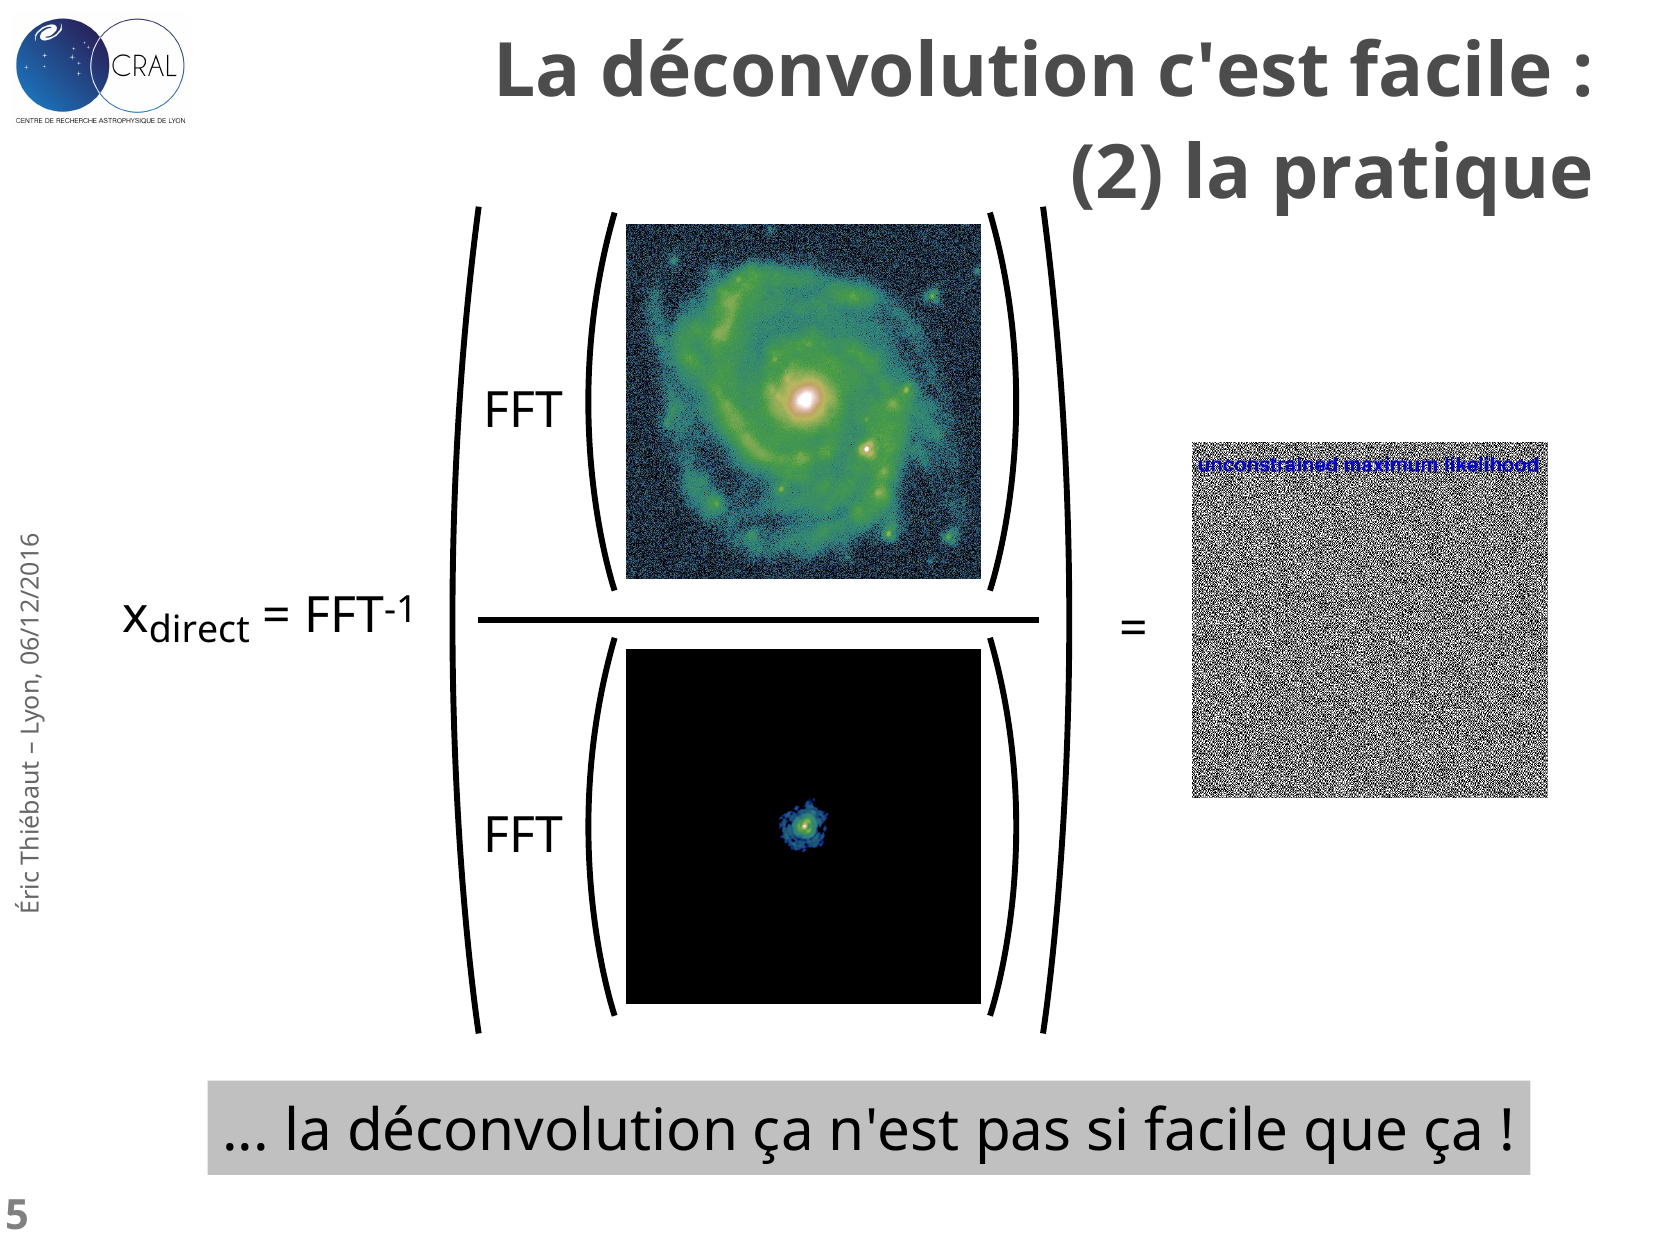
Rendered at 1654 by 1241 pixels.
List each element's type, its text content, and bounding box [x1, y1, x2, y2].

picture [1192, 442, 1548, 798]
text_box = [1104, 584, 1164, 656]
text_box FFT [469, 791, 586, 863]
picture [626, 649, 981, 1004]
picture [626, 224, 981, 579]
title La déconvolution c'est facile : (2) la pratique [0, 0, 1595, 237]
text_box FFT [469, 366, 586, 438]
text_box ... la déconvolution ça n'est pas si facile que ça ! [207, 1080, 1487, 1162]
text_box xdirect = FFT-1 [107, 571, 436, 651]
